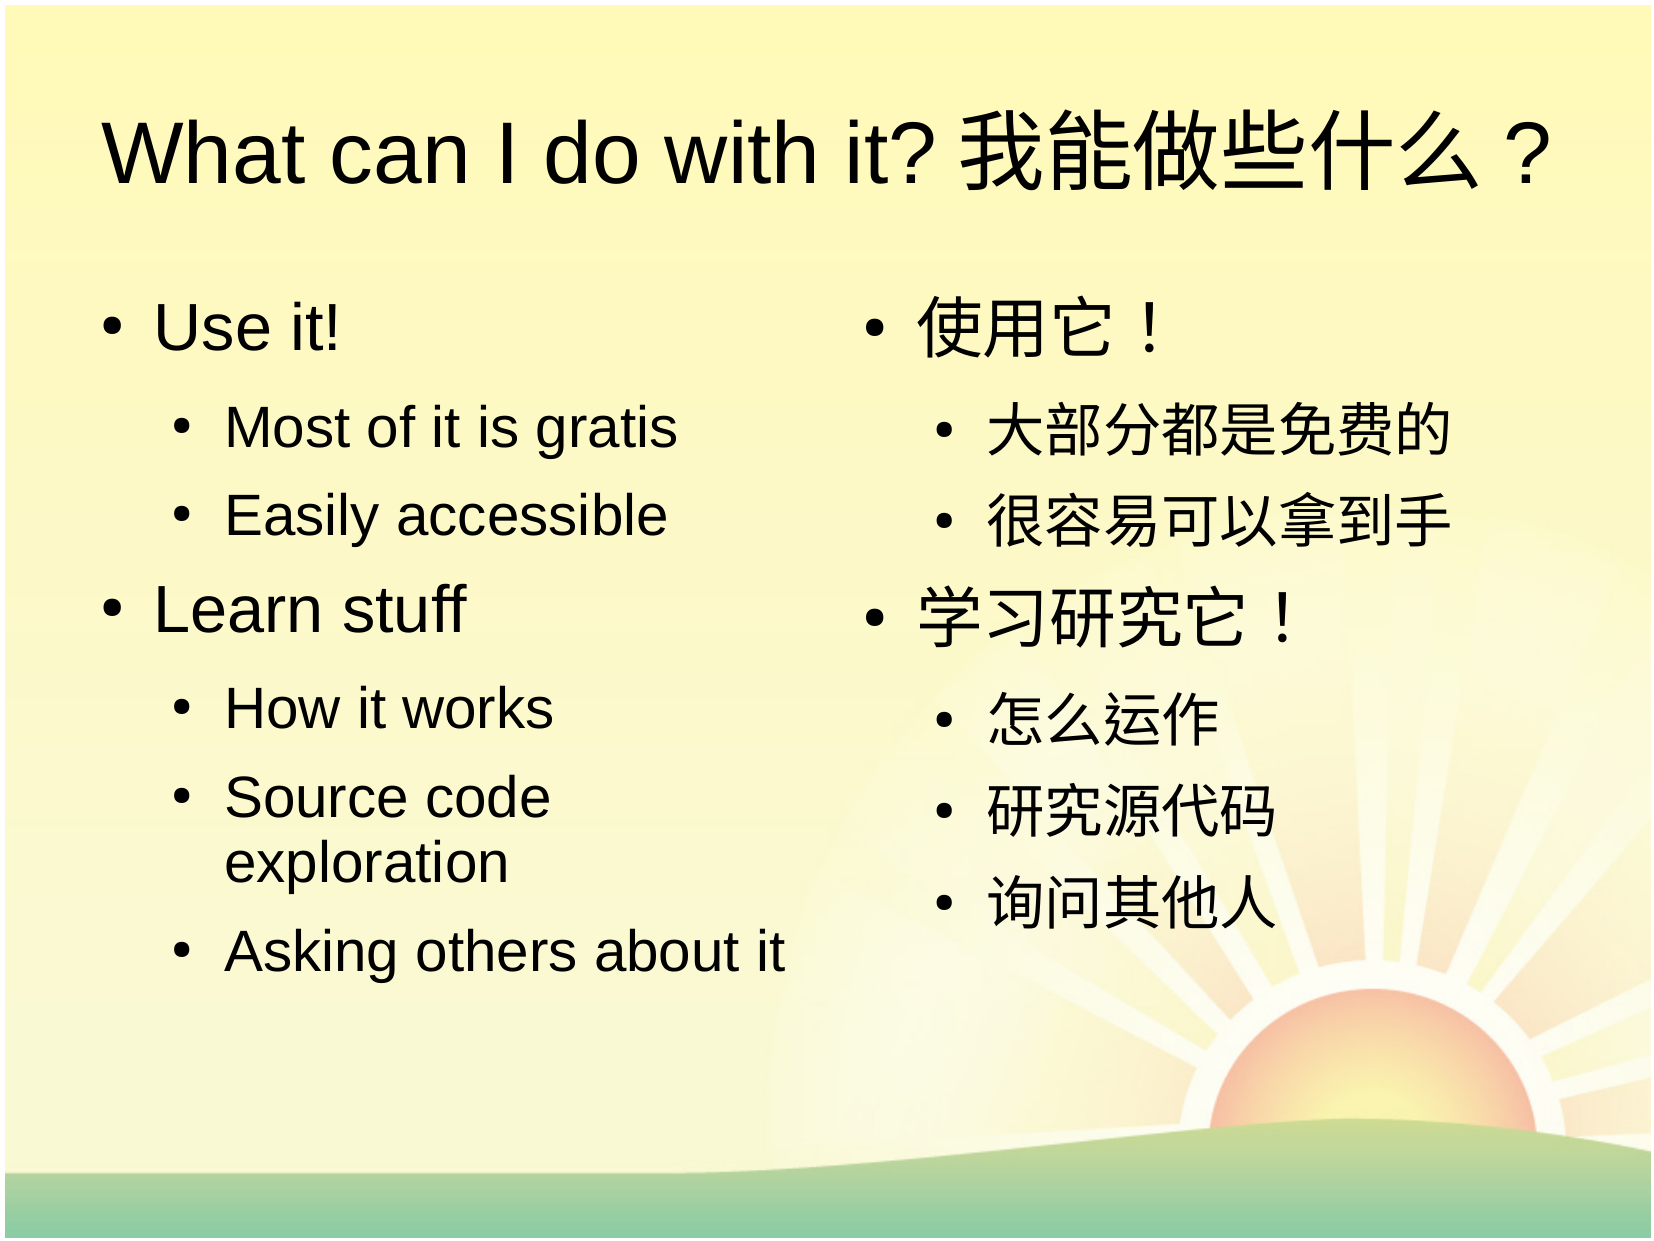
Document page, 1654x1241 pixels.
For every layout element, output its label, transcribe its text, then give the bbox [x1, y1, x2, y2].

title What can I do with it?我能做些什么? [82, 49, 1571, 257]
list Use it! Most of it is gratis Easily accessible Learn stuff How it works Source code exploration Asking others about it [82, 290, 809, 1010]
picture [5, 5, 1651, 1238]
list 使用它！ 大部分都是免费的 很容易可以拿到手 学习研究它！ 怎么运作 研究源代码 询问其他人 [845, 290, 1572, 1010]
